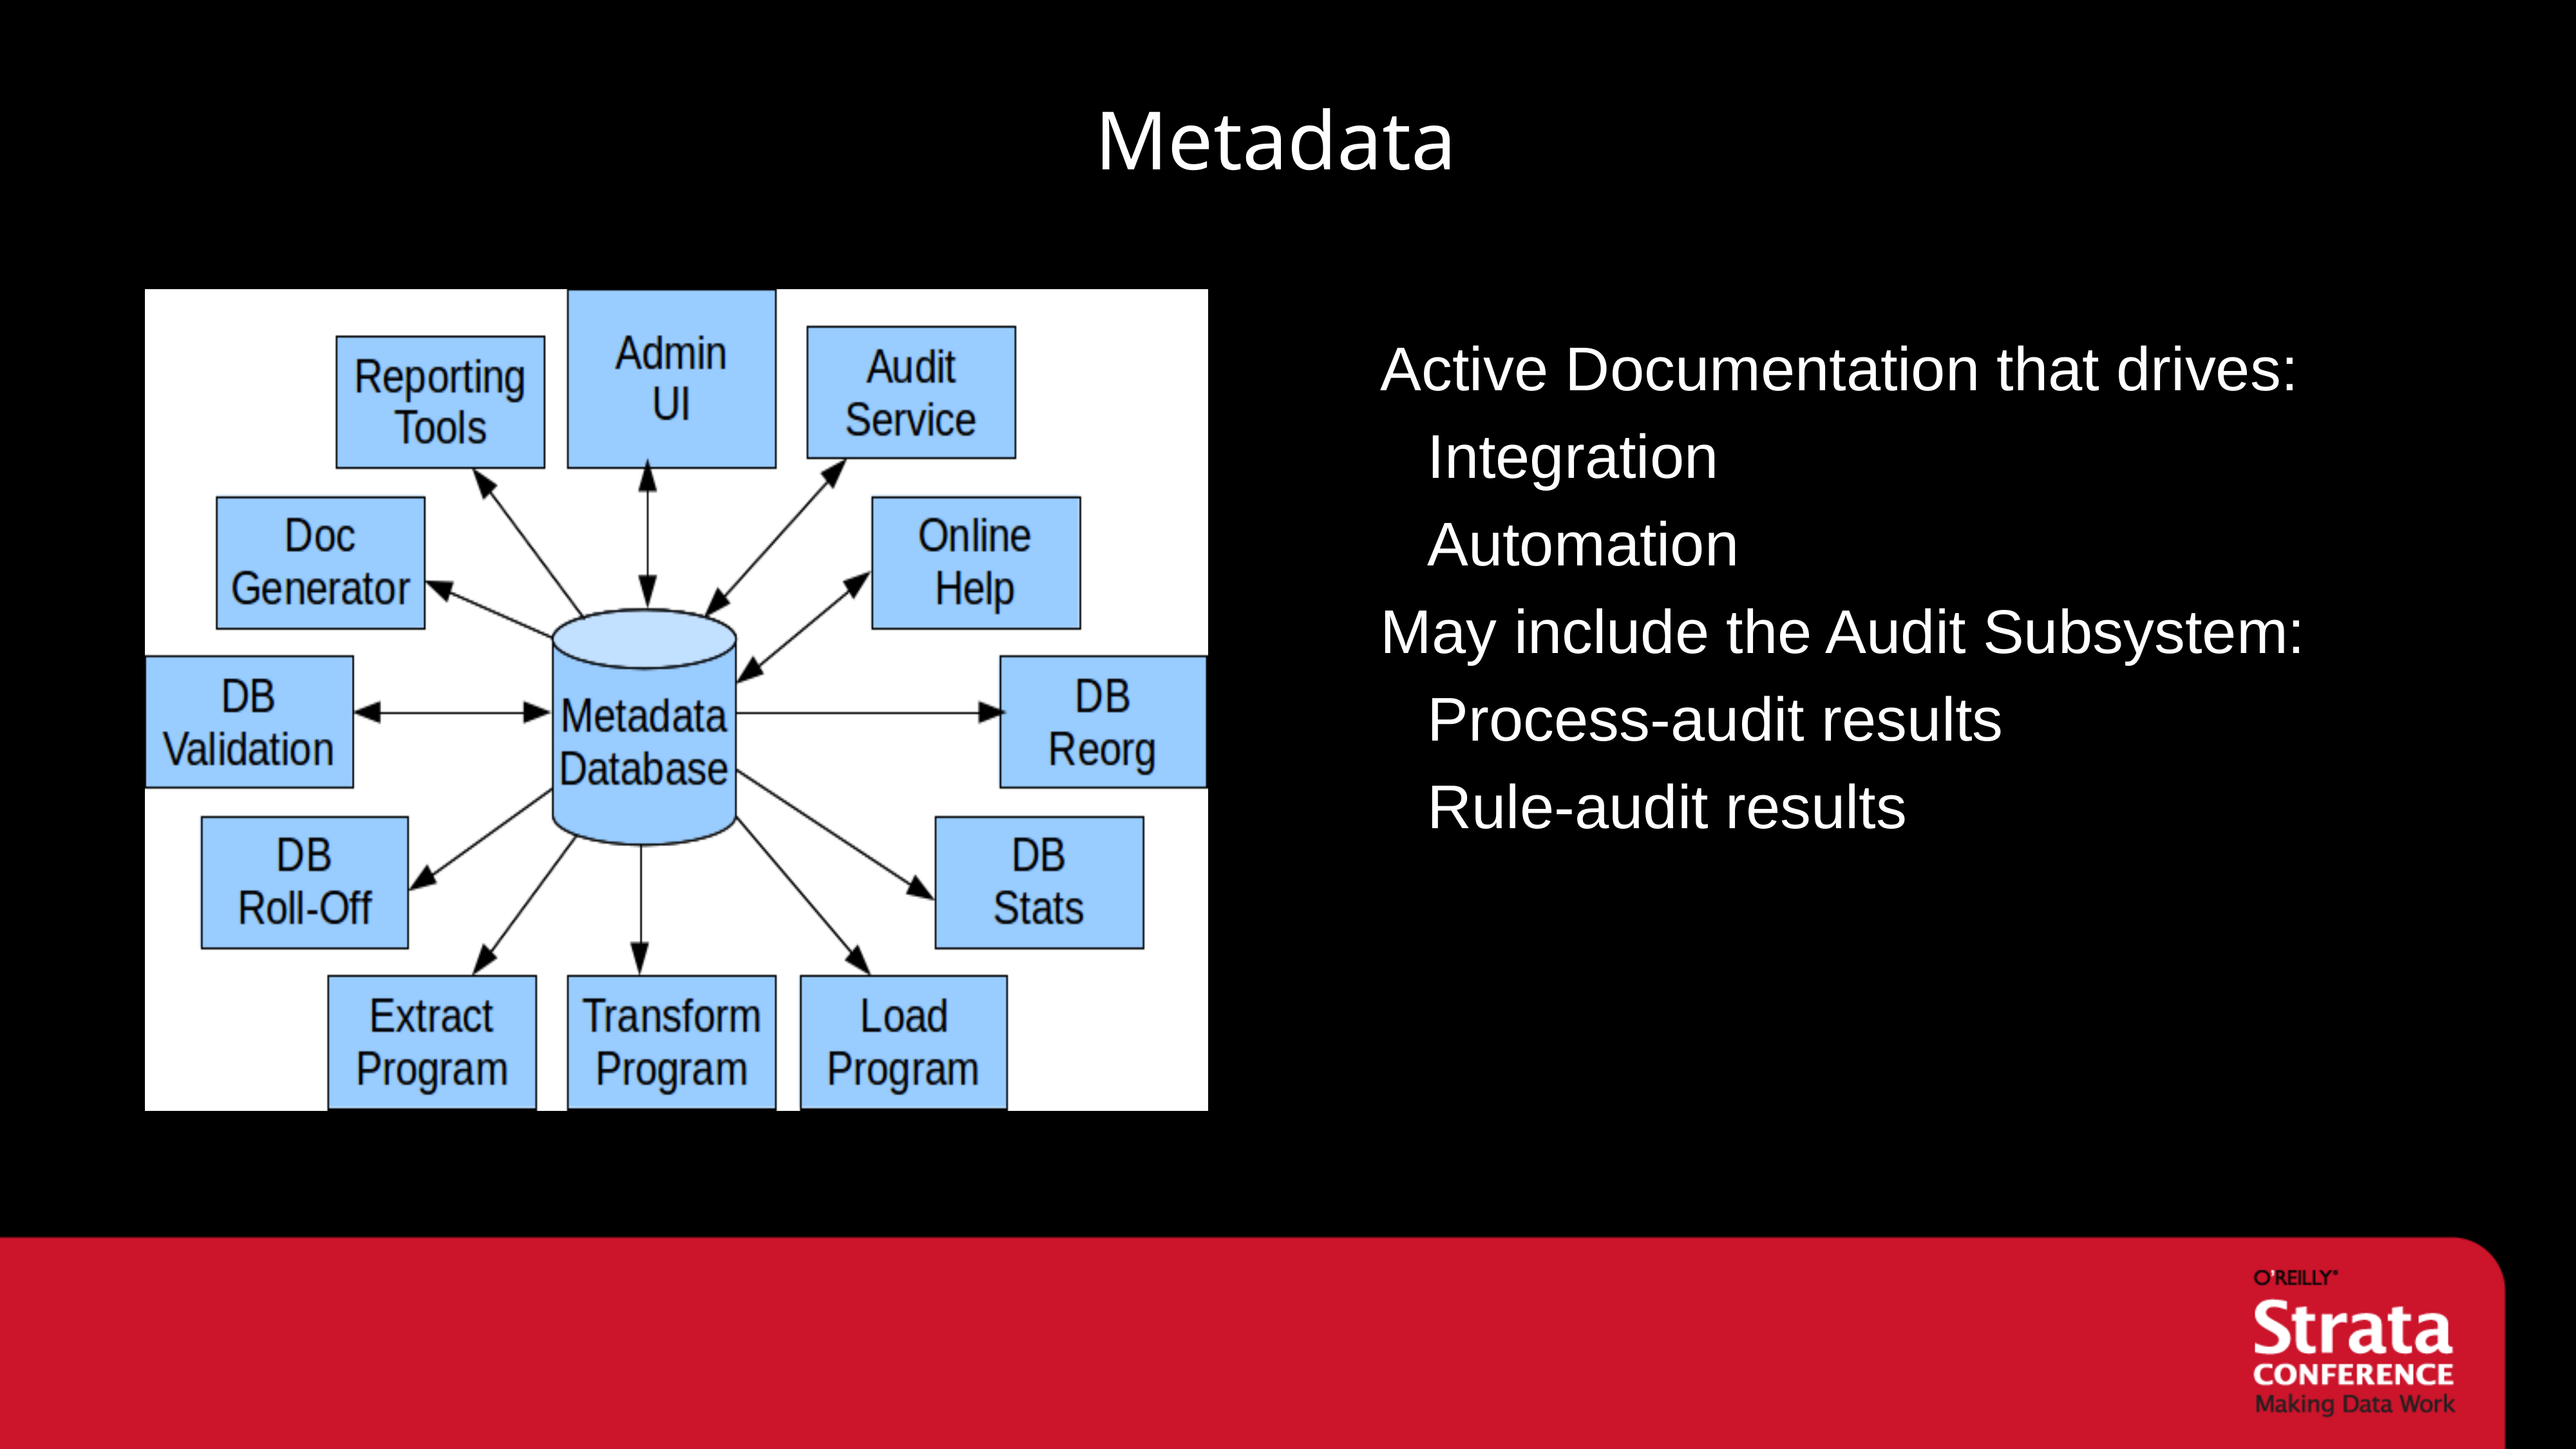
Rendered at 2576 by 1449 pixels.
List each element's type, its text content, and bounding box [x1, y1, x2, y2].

list Active Documentation that drives: Integration Automation May include the Audit Subsystem: Process-audit results Rule-audit results [1352, 241, 2416, 1209]
picture [0, 0, 2576, 1449]
title [98, 0, 2469, 193]
text_box Metadata [261, 79, 2291, 269]
text_box [3, 265, 1208, 1255]
